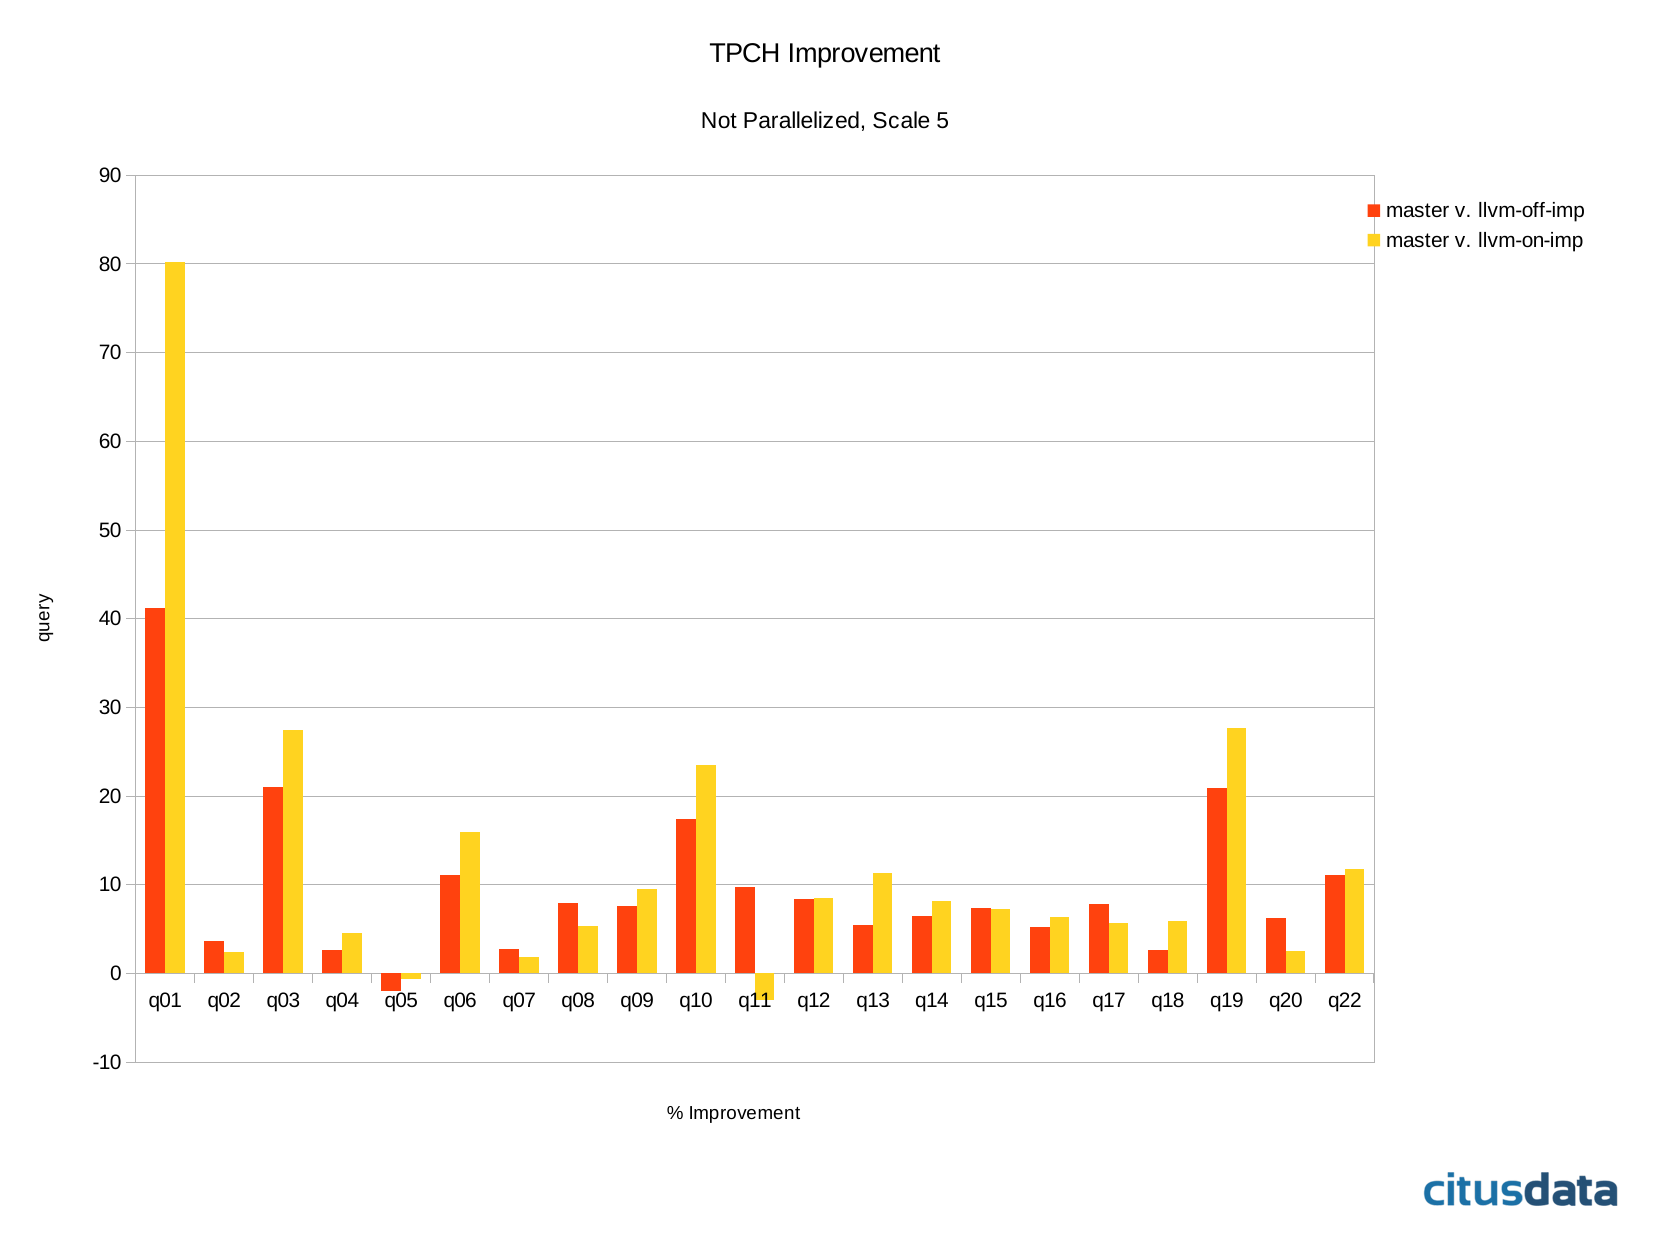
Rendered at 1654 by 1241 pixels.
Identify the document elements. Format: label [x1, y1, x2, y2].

picture [1420, 1167, 1622, 1209]
chart [0, 0, 1651, 1156]
